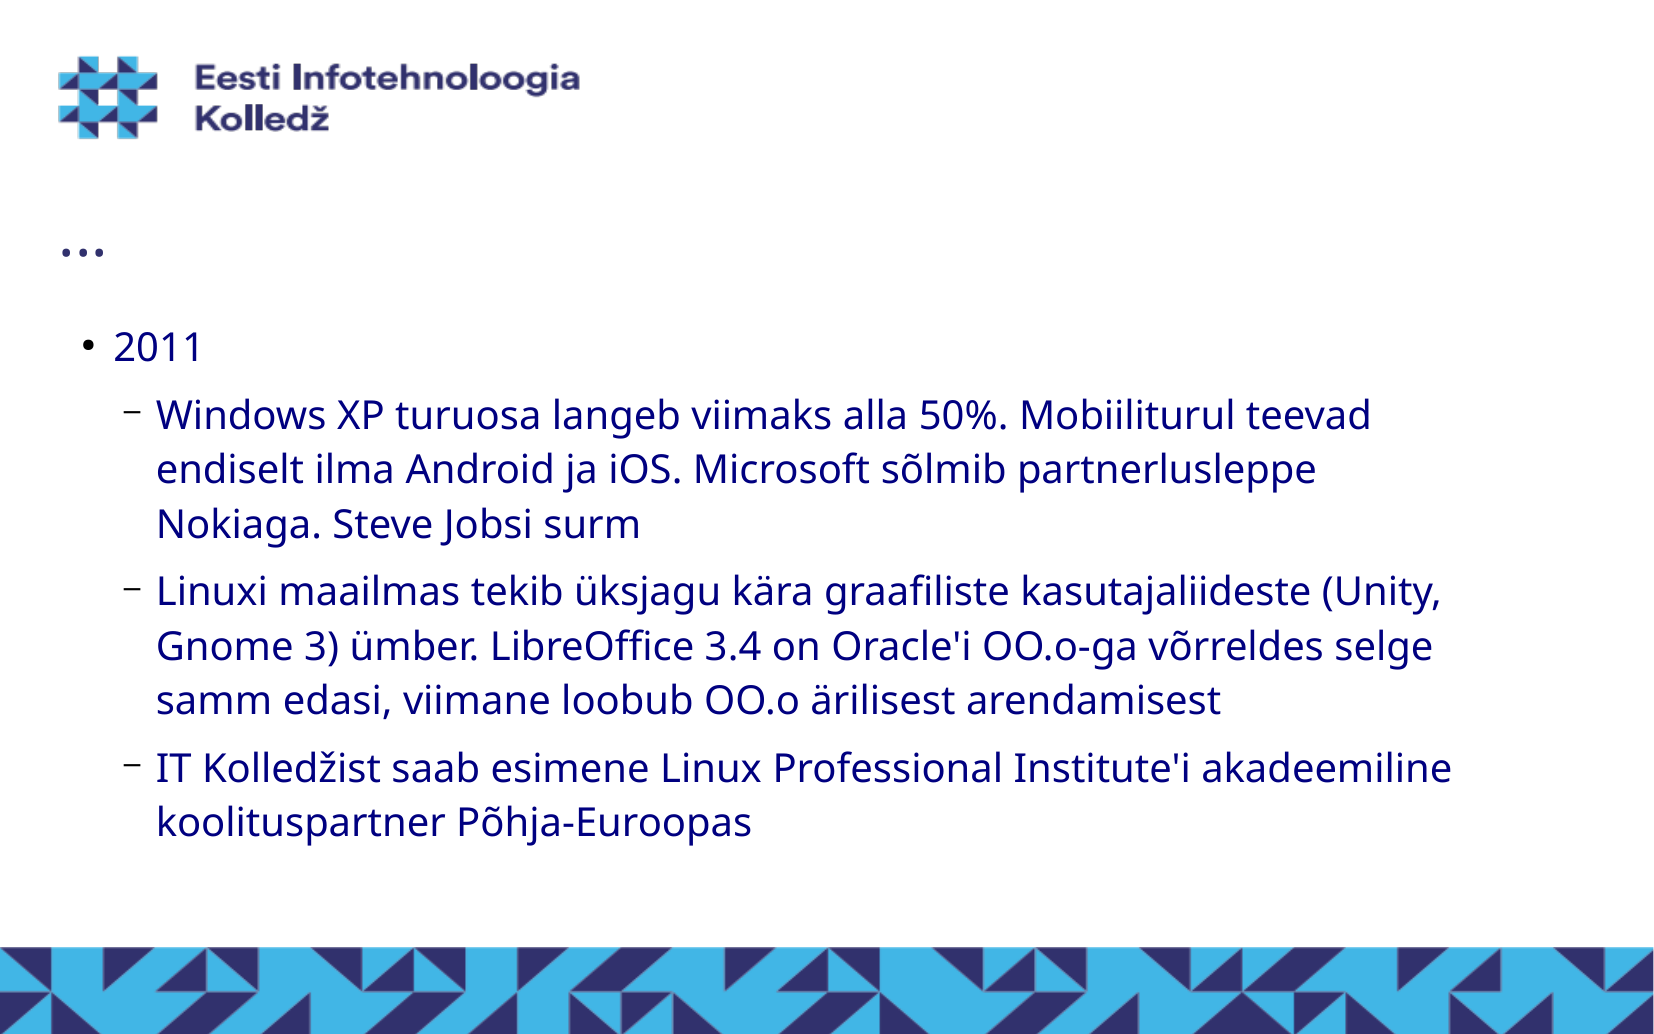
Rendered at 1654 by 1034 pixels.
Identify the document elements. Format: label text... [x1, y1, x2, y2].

title ... [59, 158, 1489, 308]
list 2011 Windows XP turuosa langeb viimaks alla 50%. Mobiiliturul teevad endiselt ilma Android ja iOS. Microsoft sõlmib partnerlusleppe Nokiaga. Steve Jobsi surm Linuxi maailmas tekib üksjagu kära graafiliste kasutajaliideste (Unity, Gnome 3) ümber. LibreOffice 3.4 on Oracle'i OO.o-ga võrreldes selge samm edasi, viimane loobub OO.o ärilisest arendamisest IT Kolledžist saab esimene Linux Professional Institute'i akadeemiline koolituspartner Põhja-Euroopas [70, 318, 1465, 910]
